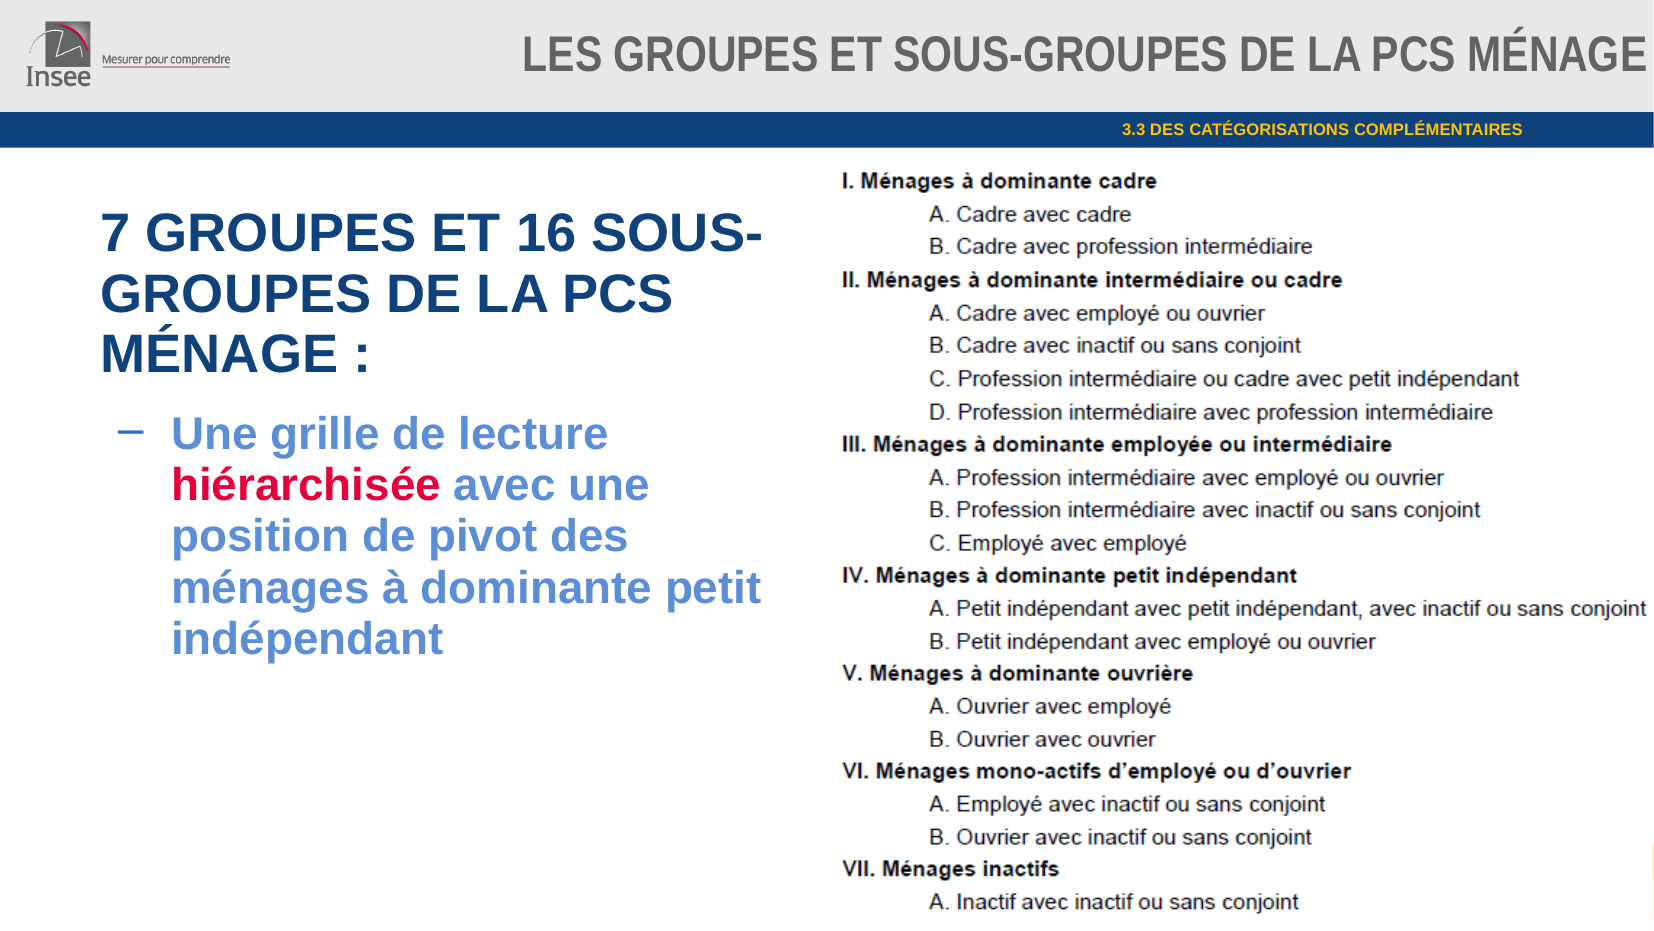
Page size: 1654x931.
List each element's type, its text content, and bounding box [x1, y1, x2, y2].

picture [828, 158, 1654, 931]
picture [23, 0, 200, 89]
title Les groupes et sous-groupes de la PCS ménage [200, 0, 1648, 107]
list 7 groupes et 16 sous-groupes de la pcs ménage : Une grille de lecture hiérarchisée avec une position de pivot des ménages à dominante petit indépendant [29, 118, 768, 680]
